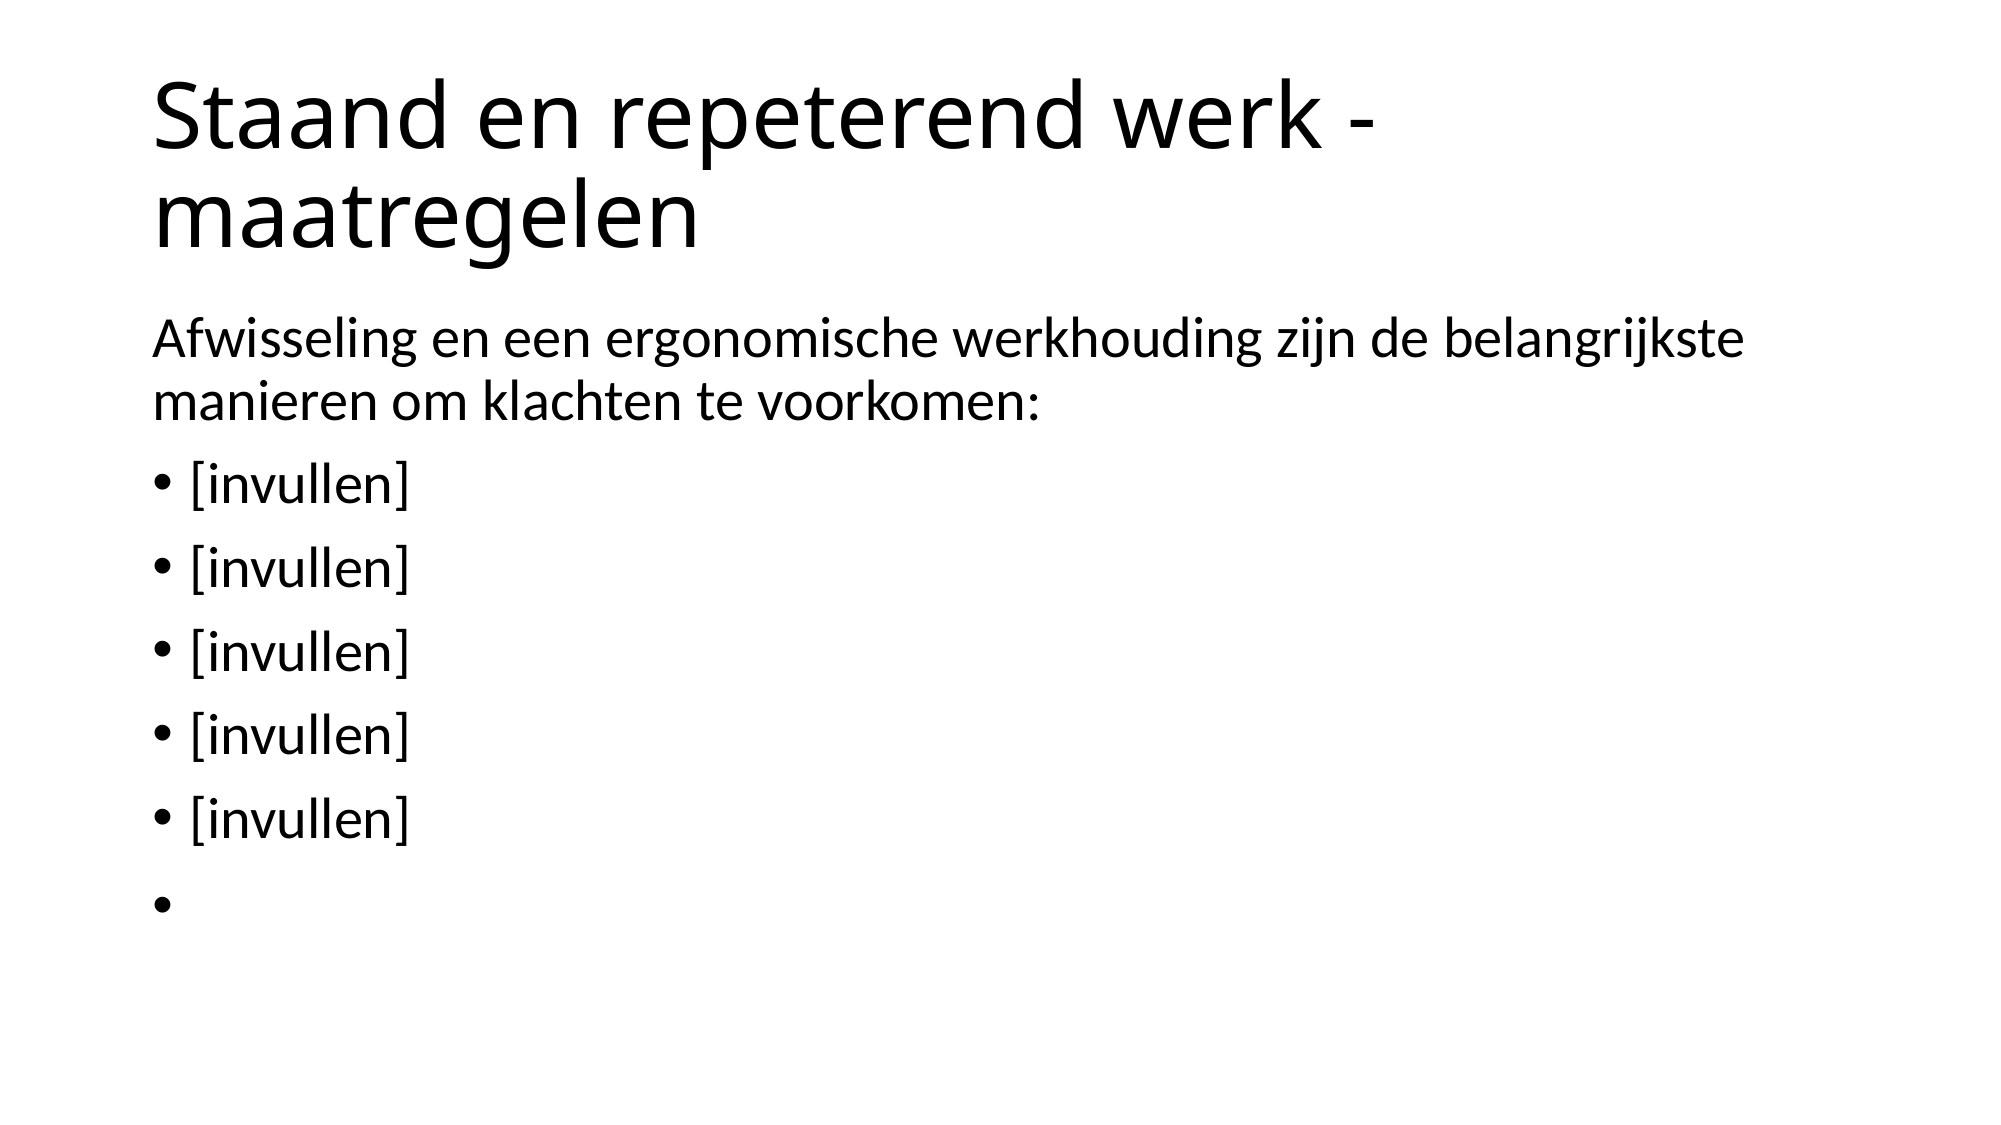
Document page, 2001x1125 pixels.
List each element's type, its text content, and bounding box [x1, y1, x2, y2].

title Staand en repeterend werk - maatregelen [137, 59, 1863, 278]
list Afwisseling en een ergonomische werkhouding zijn de belangrijkste manieren om klachten te voorkomen: [invullen] [invullen] [invullen] [invullen] [invullen] [137, 299, 1863, 1014]
